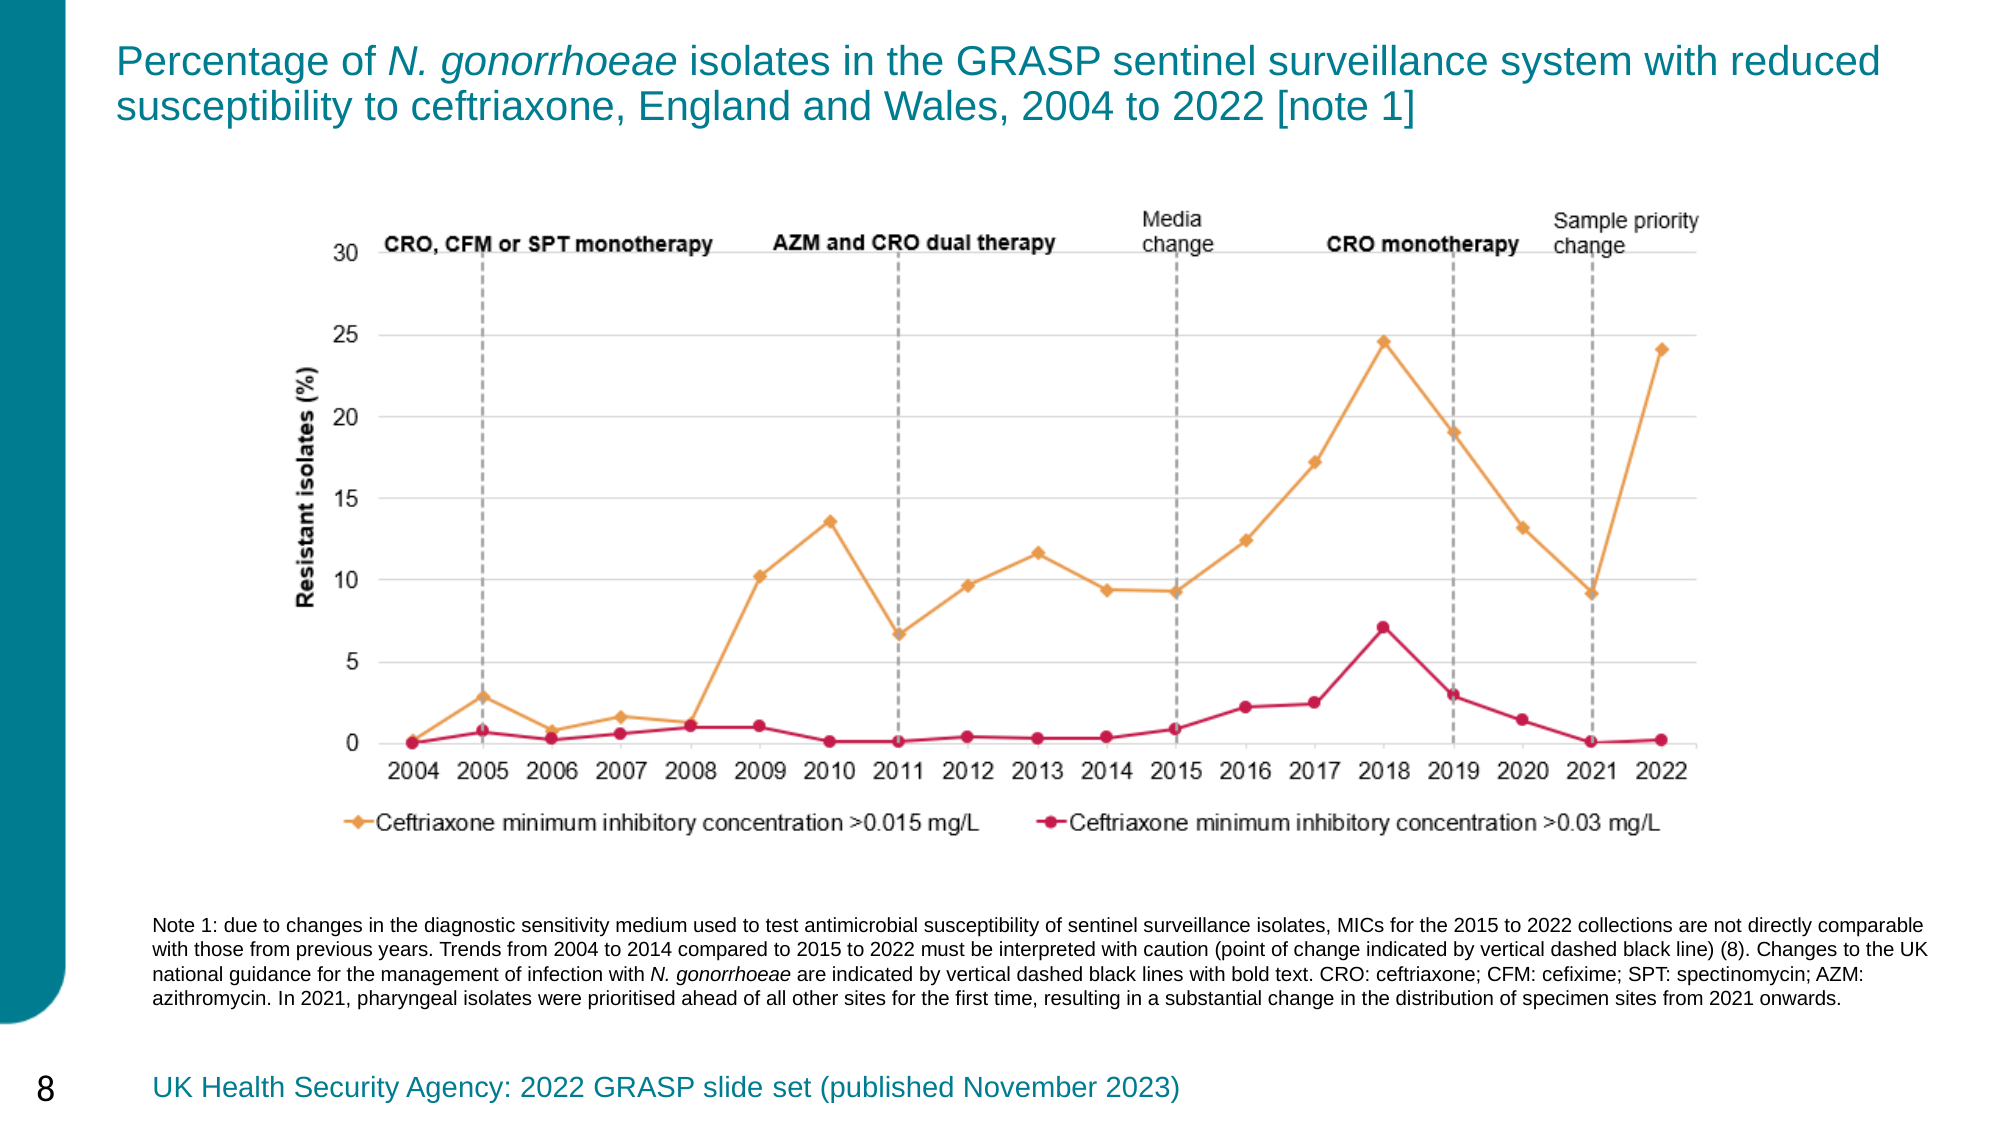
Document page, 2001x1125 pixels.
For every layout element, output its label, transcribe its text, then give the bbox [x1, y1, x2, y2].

text_box [21, 1056, 120, 1117]
picture [289, 206, 1711, 842]
list Note 1: due to changes in the diagnostic sensitivity medium used to test antimicrobial susceptibility of sentinel surveillance isolates, MICs for the 2015 to 2022 collections are not directly comparable with those from previous years. Trends from 2004 to 2014 compared to 2015 to 2022 must be interpreted with caution (point of change indicated by vertical dashed black line) (8). Changes to the UK national guidance for the management of infection with N. gonorrhoeae are indicated by vertical dashed black lines with bold text. CRO: ceftriaxone; CFM: cefixime; SPT: spectinomycin; AZM: azithromycin. In 2021, pharyngeal isolates were prioritised ahead of all other sites for the first time, resulting in a substantial change in the distribution of specimen sites from 2021 onwards. [137, 904, 1963, 1041]
text_box UK Health Security Agency: 2022 GRASP slide set (published November 2023) [137, 1056, 1780, 1116]
title Percentage of N. gonorrhoeae isolates in the GRASP sentinel surveillance system with reduced susceptibility to ceftriaxone, England and Wales, 2004 to 2022 [note 1] [101, 31, 1926, 192]
